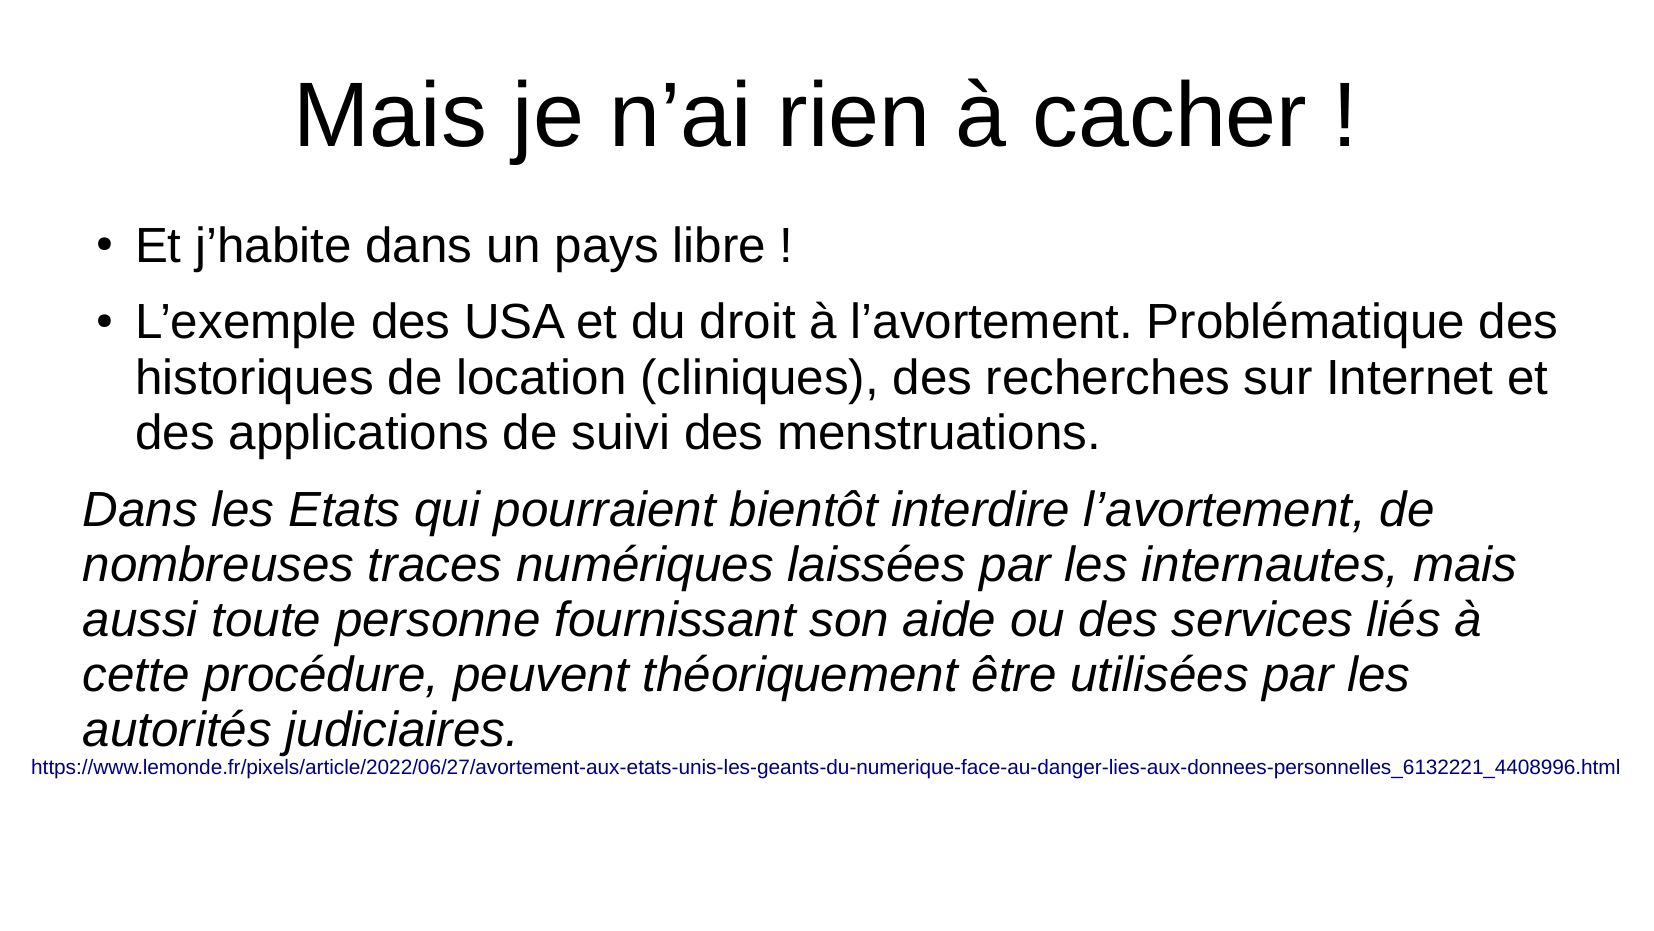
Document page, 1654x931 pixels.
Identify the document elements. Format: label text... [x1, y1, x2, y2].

title Mais je n’ai rien à cacher ! [82, 37, 1571, 193]
list Et j’habite dans un pays libre ! L’exemple des USA et du droit à l’avortement. Problématique des historiques de location (cliniques), des recherches sur Internet et des applications de suivi des menstruations. Dans les Etats qui pourraient bientôt interdire l’avortement, de nombreuses traces numériques laissées par les internautes, mais aussi toute personne fournissant son aide ou des services liés à cette procédure, peuvent théoriquement être utilisées par les autorités judiciaires. [82, 217, 1571, 748]
text_box https://www.lemonde.fr/pixels/article/2022/06/27/avortement-aux-etats-unis-les-geants-du-numerique-face-au-danger-lies-aux-donnees-personnelles_6132221_4408996.html [16, 748, 1637, 787]
